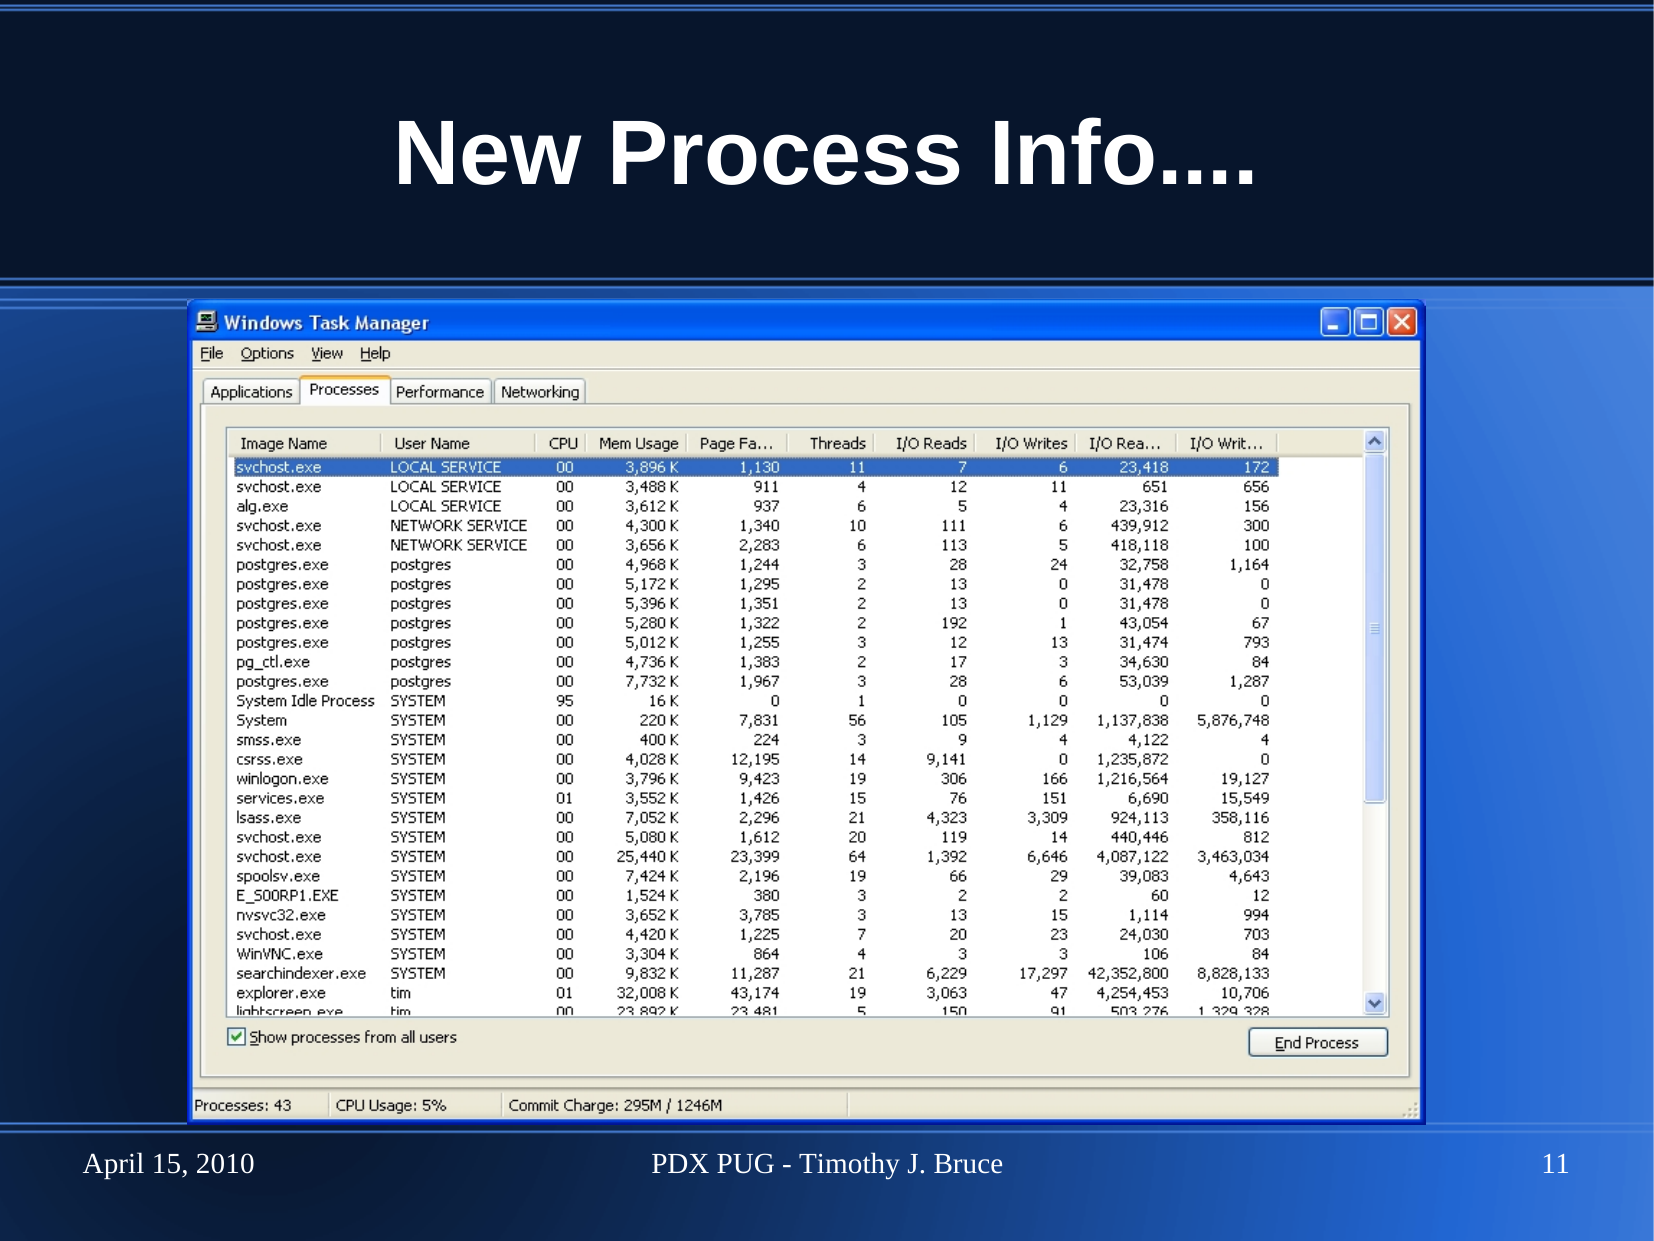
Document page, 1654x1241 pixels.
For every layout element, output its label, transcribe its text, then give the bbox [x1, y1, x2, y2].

title New Process Info.... [82, 56, 1571, 250]
picture [0, 0, 1654, 1241]
